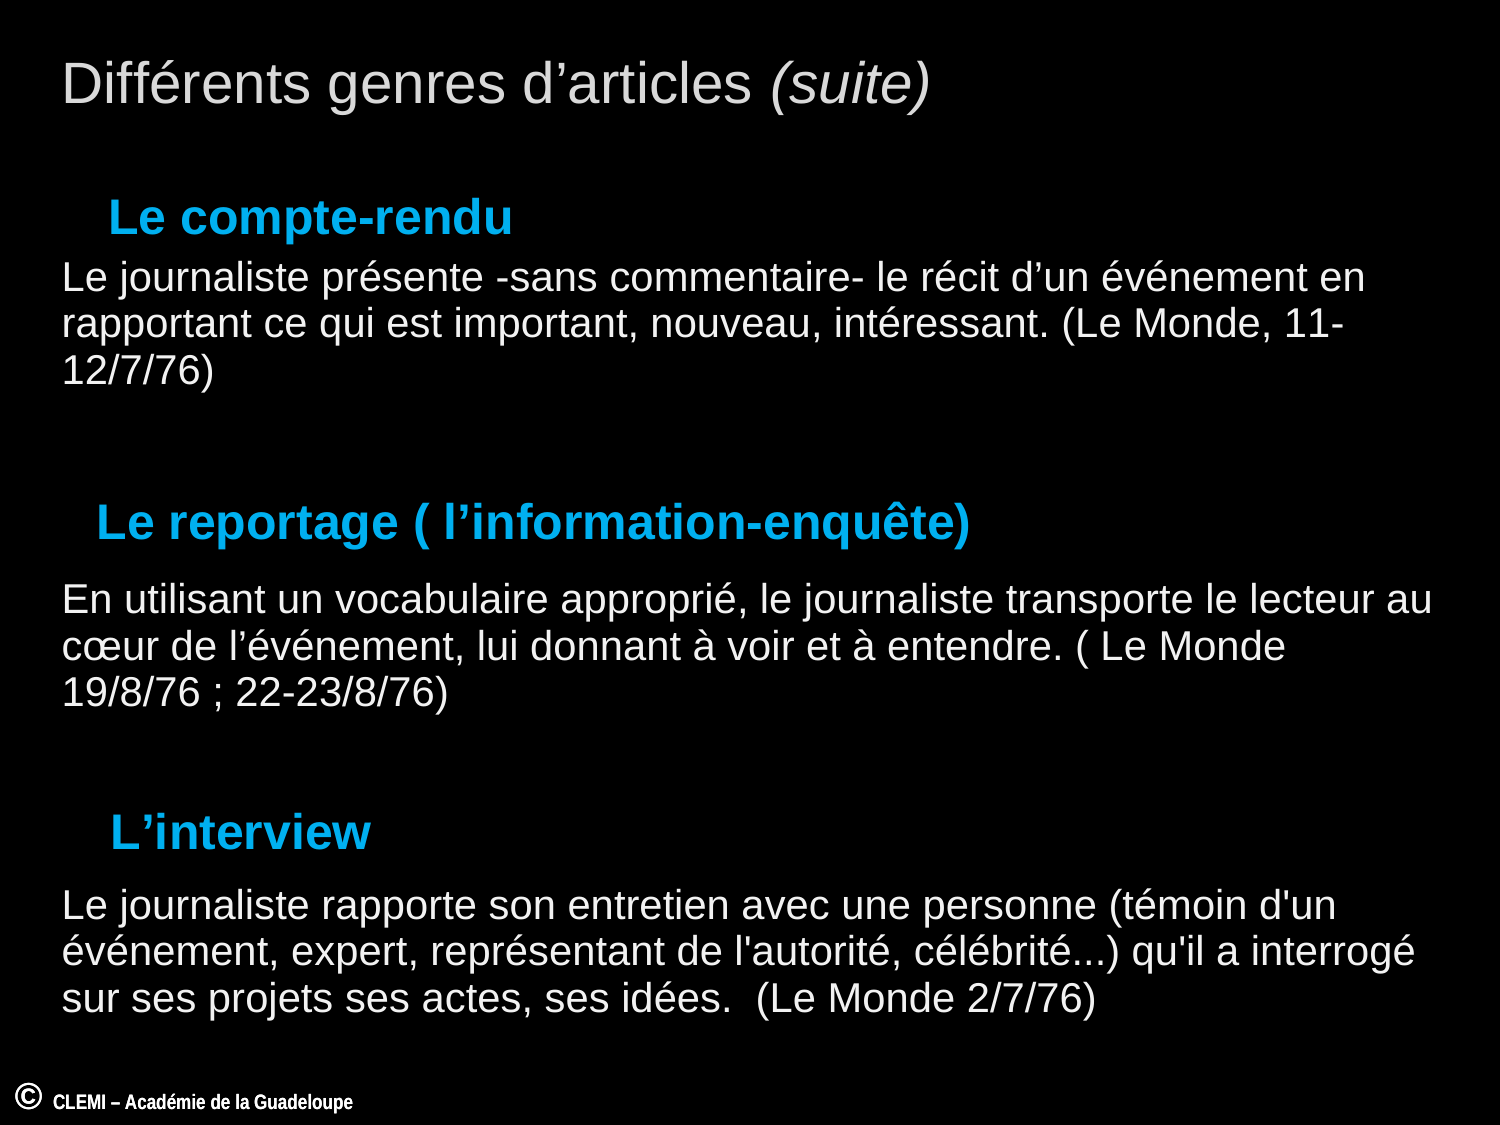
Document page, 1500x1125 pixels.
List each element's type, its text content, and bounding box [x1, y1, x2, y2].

text_box L’interview [95, 796, 387, 869]
text_box En utilisant un vocabulaire approprié, le journaliste transporte le lecteur au cœur de l’événement, lui donnant à voir et à entendre. ( Le Monde 19/8/76 ; 22-23/8/76) [46, 568, 1465, 723]
text_box Le reportage ( l’information-enquête) [81, 486, 1395, 558]
text_box © CLEMI – Académie de la Guadeloupe [0, 1067, 575, 1125]
text_box Le journaliste rapporte son entretien avec une personne (témoin d'un événement, expert, représentant de l'autorité, célébrité...) qu'il a interrogé sur ses projets ses actes, ses idées. (Le Monde 2/7/76) [46, 873, 1442, 1029]
text_box Le compte-rendu [93, 181, 529, 246]
text_box Le journaliste présente -sans commentaire- le récit d’un événement en rapportant ce qui est important, nouveau, intéressant. (Le Monde, 11-12/7/76) [46, 246, 1465, 401]
title Différents genres d’articles (suite) [46, 35, 1397, 131]
